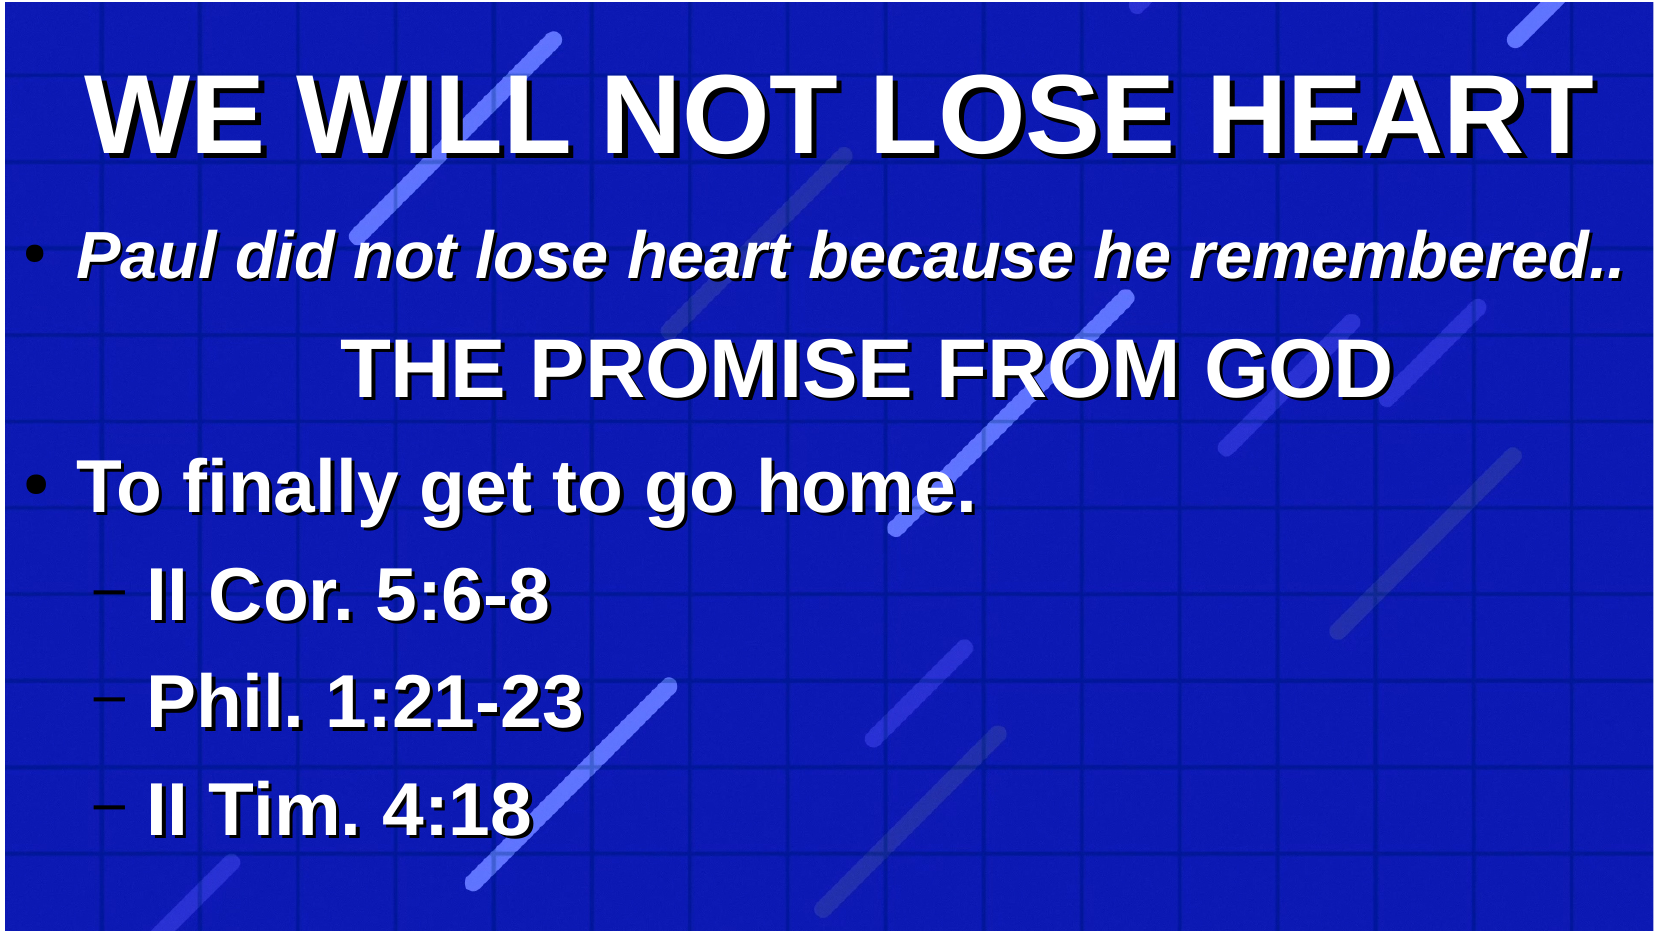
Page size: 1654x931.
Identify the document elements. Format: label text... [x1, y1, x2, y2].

title WE WILL NOT LOSE HEART [45, 37, 1636, 193]
picture [5, 2, 1654, 217]
list Paul did not lose heart because he remembered.. THE PROMISE FROM GOD To finally get to go home. II Cor. 5:6-8 Phil. 1:21-23 II Tim. 4:18 [5, 217, 1654, 931]
